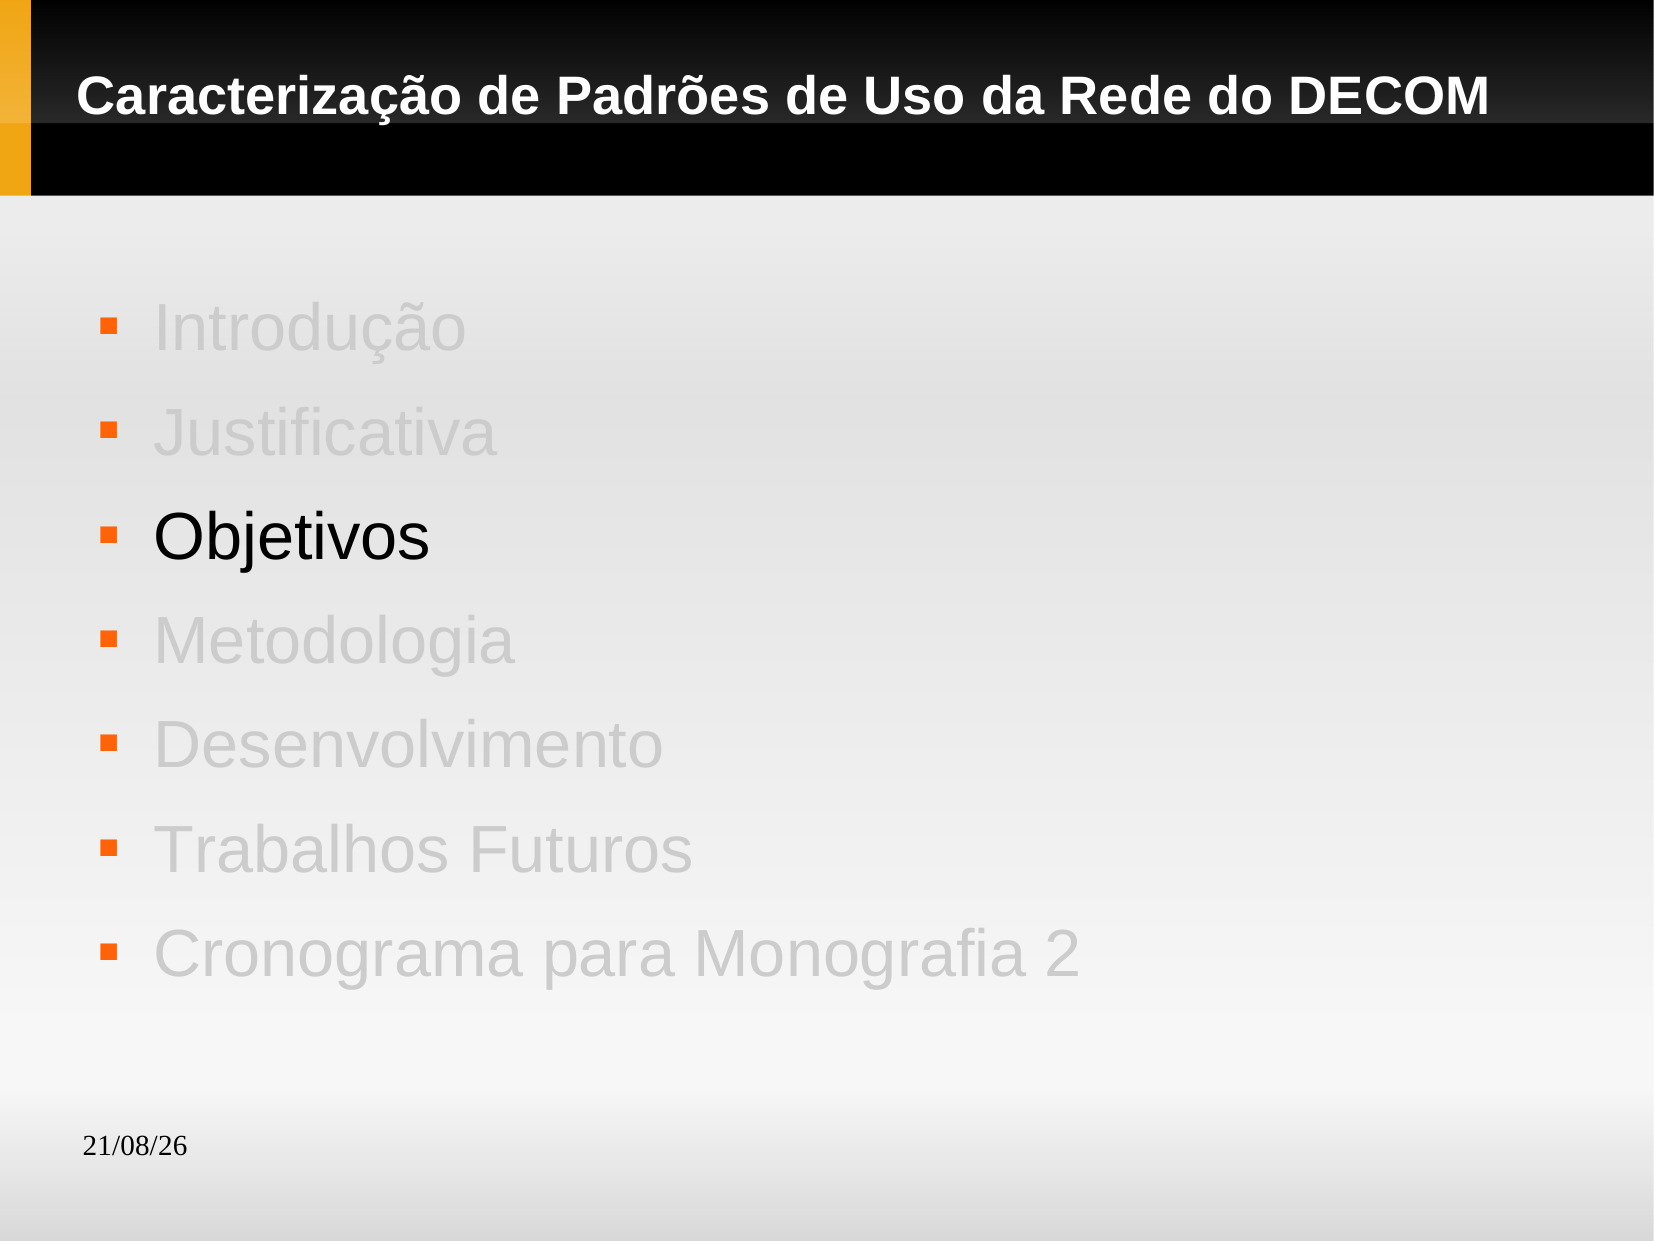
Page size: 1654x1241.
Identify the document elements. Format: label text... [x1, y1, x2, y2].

picture [0, 0, 1654, 1241]
list Introdução Justificativa Objetivos Metodologia Desenvolvimento Trabalhos Futuros Cronograma para Monografia 2 [82, 290, 1571, 1109]
title Caracterização de Padrões de Uso da Rede do DECOM [76, 0, 1565, 193]
